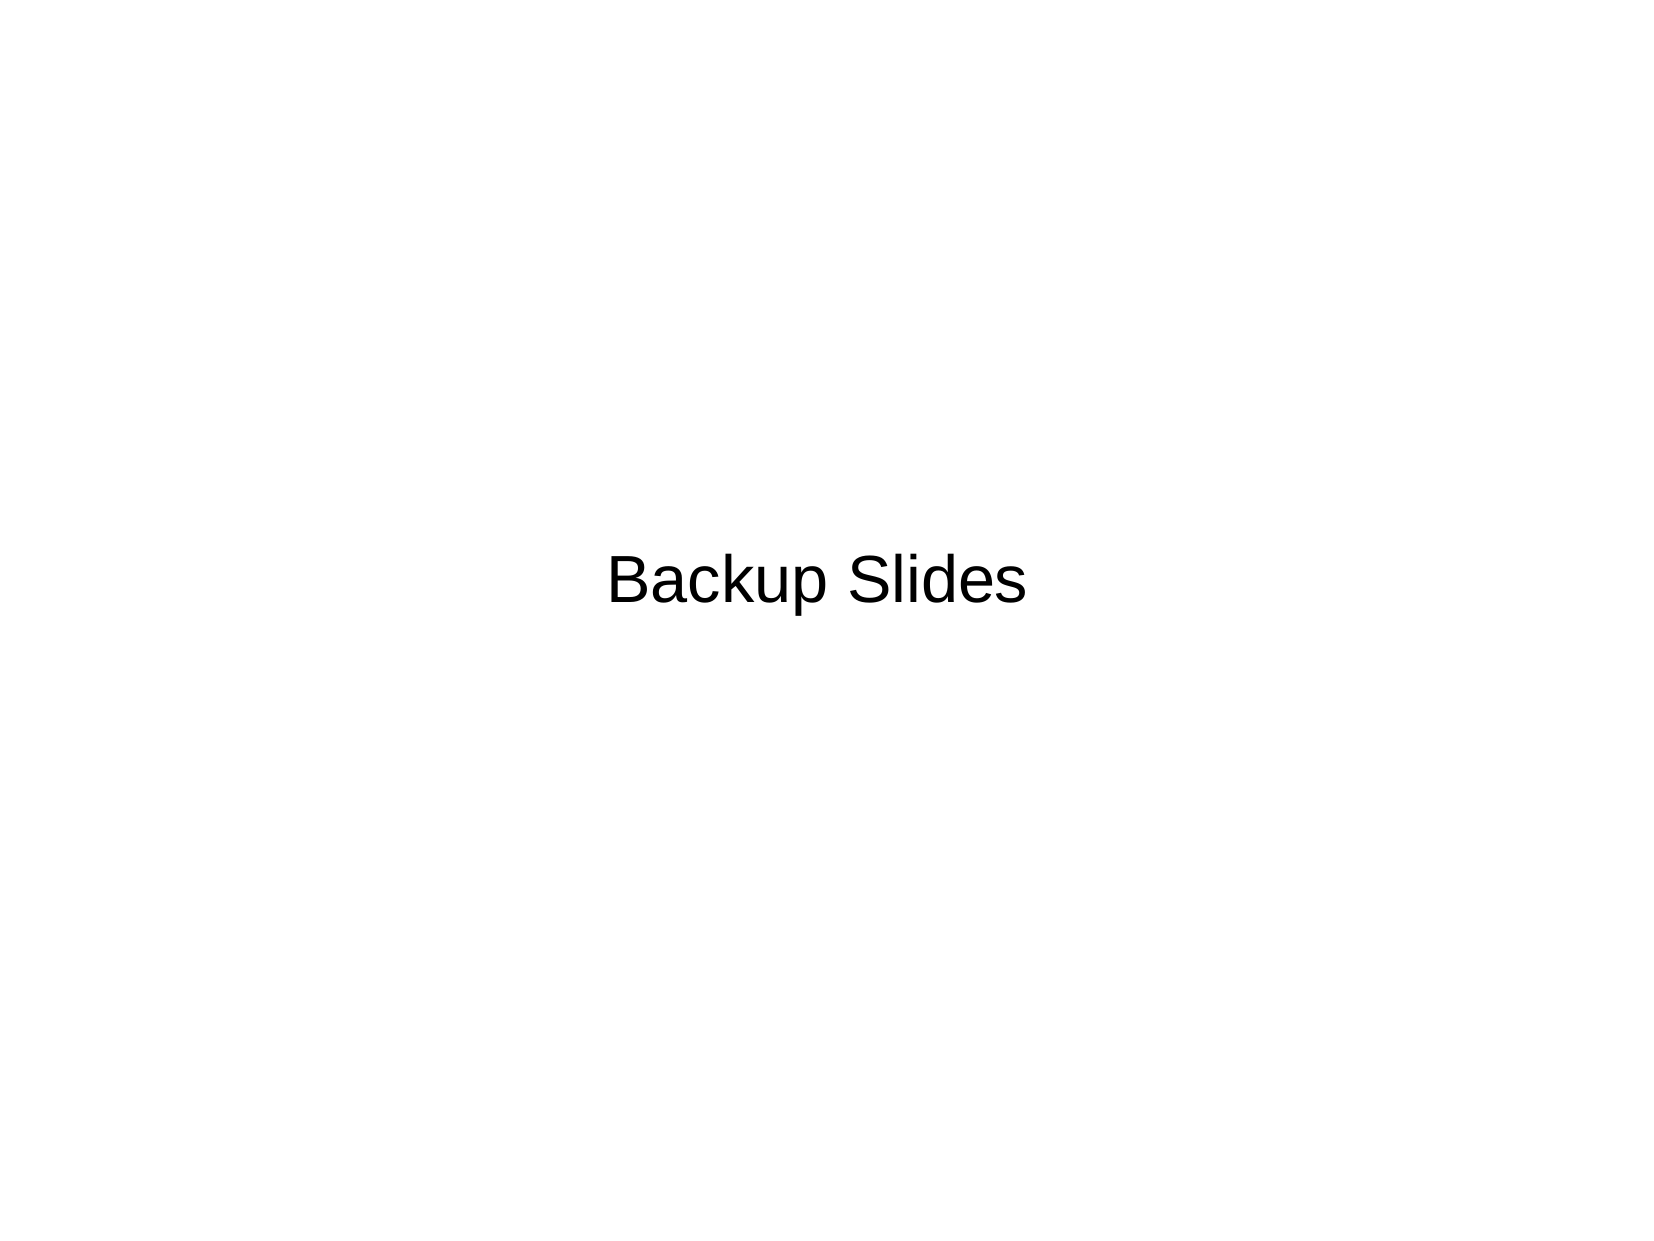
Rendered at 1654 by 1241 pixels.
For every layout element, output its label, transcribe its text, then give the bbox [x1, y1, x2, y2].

subtitle Backup Slides [82, 56, 1571, 1102]
